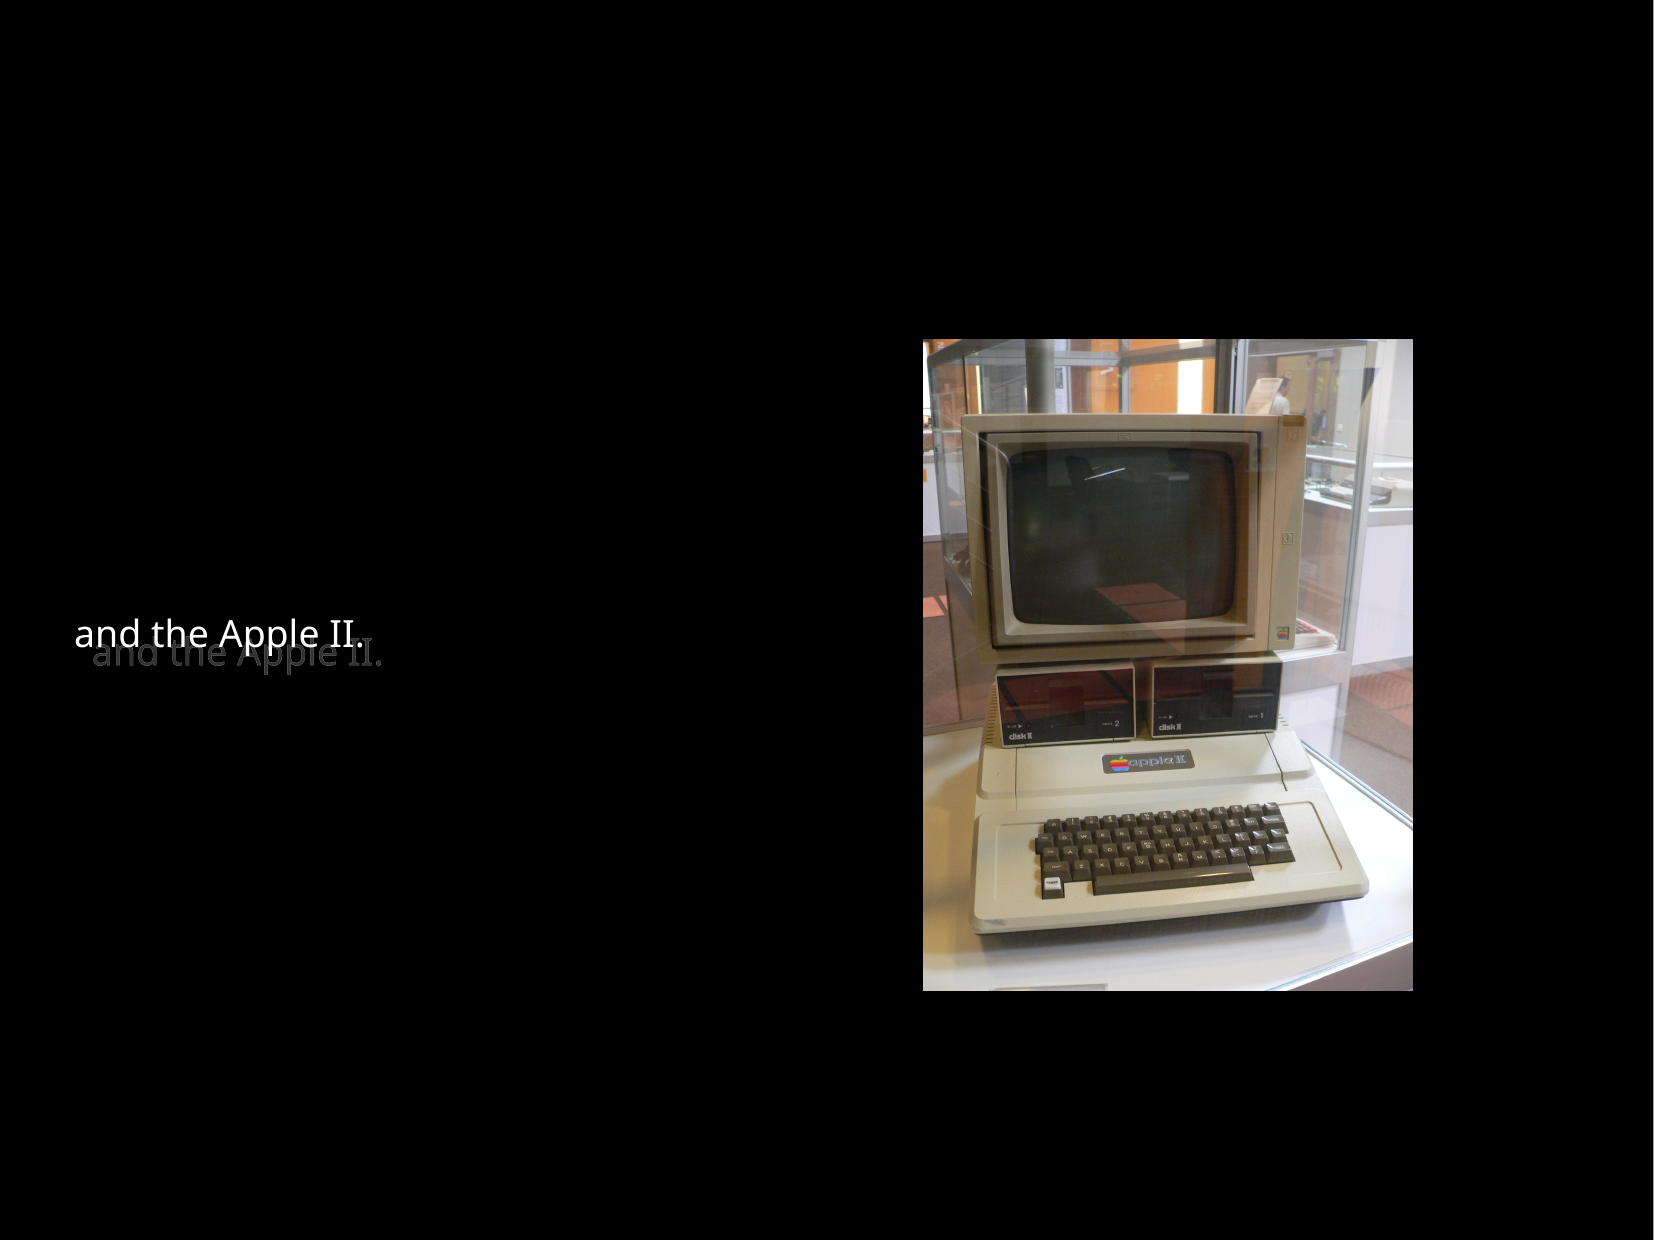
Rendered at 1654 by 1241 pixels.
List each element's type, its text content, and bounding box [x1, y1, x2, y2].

picture [923, 339, 1413, 991]
text_box and the Apple II. [59, 600, 395, 668]
